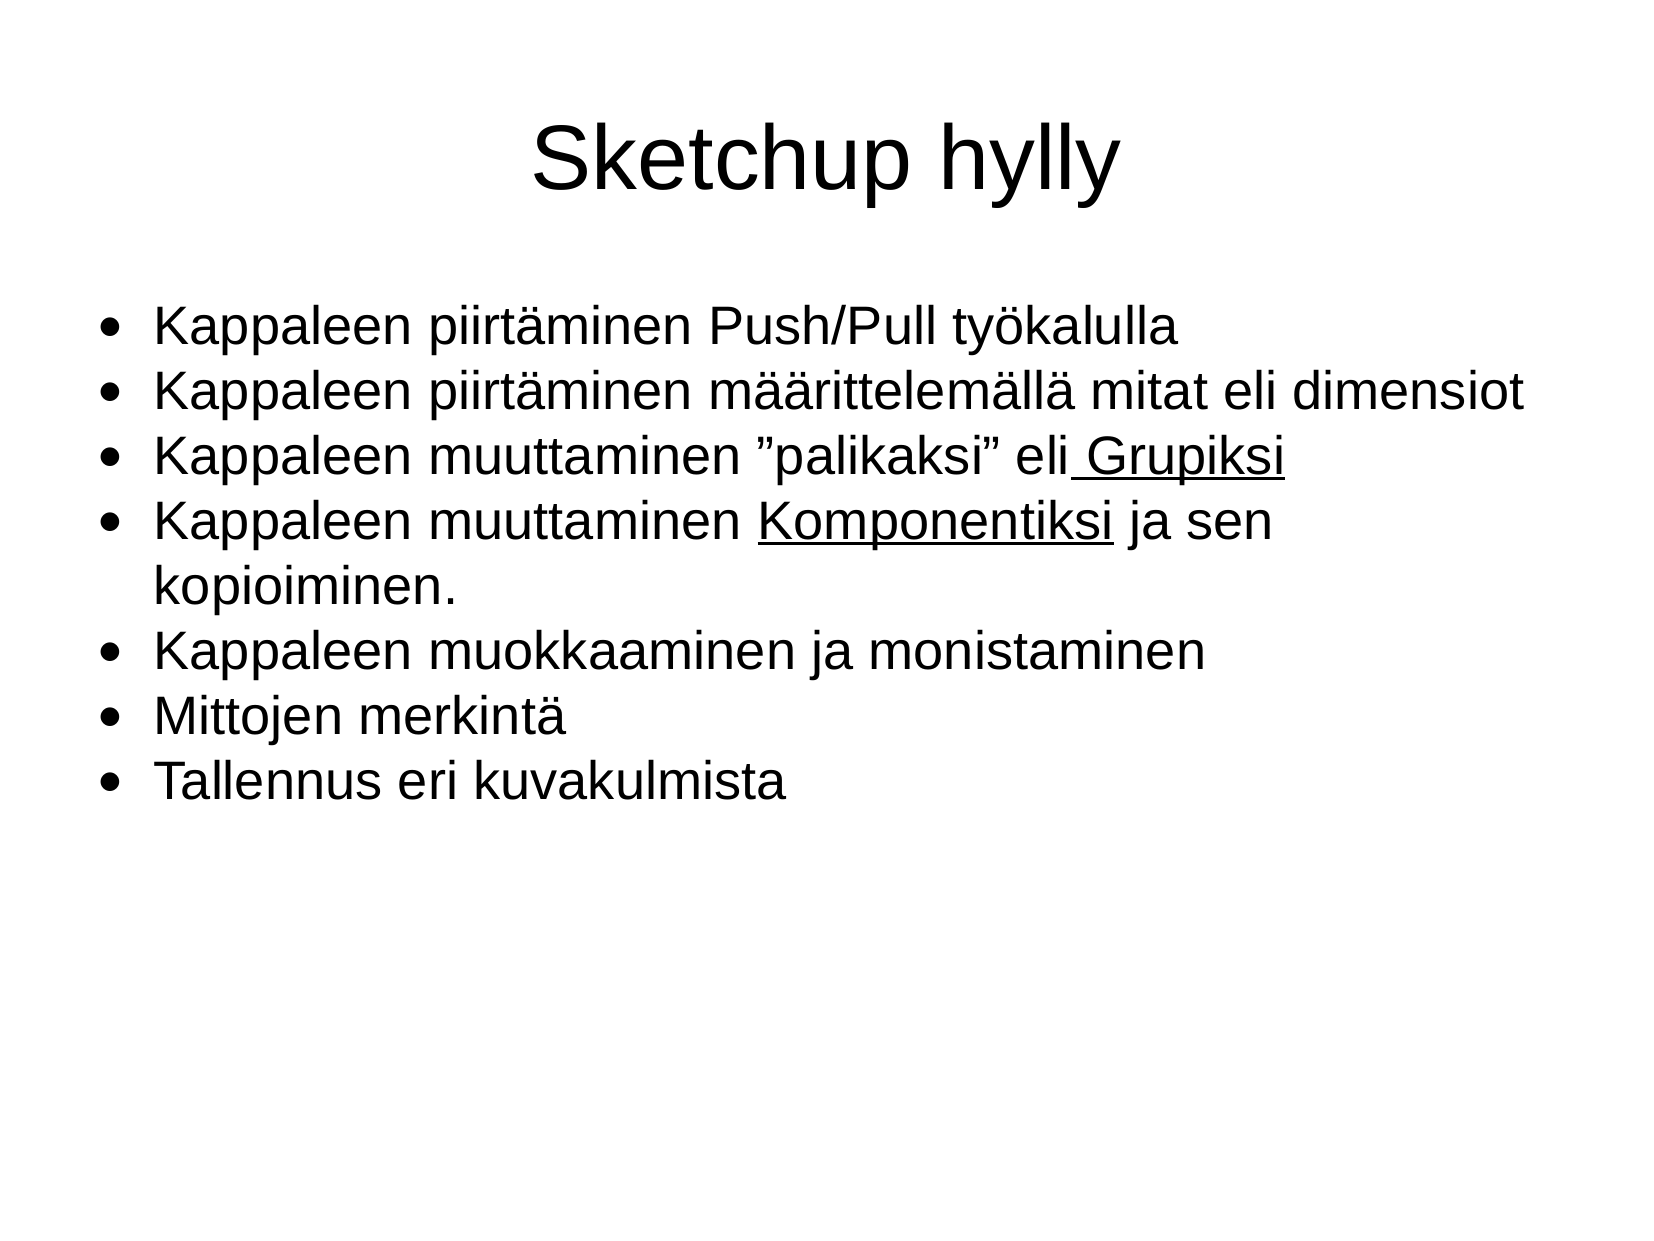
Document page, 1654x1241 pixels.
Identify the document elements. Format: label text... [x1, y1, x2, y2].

text_box Kappaleen piirtäminen Push/Pull työkalulla Kappaleen piirtäminen määrittelemällä mitat eli dimensiot Kappaleen muuttaminen ”palikaksi” eli Grupiksi Kappaleen muuttaminen Komponentiksi ja sen kopioiminen. Kappaleen muokkaaminen ja monistaminen Mittojen merkintä Tallennus eri kuvakulmista [82, 290, 1571, 1010]
text_box Sketchup hylly [82, 49, 1571, 257]
